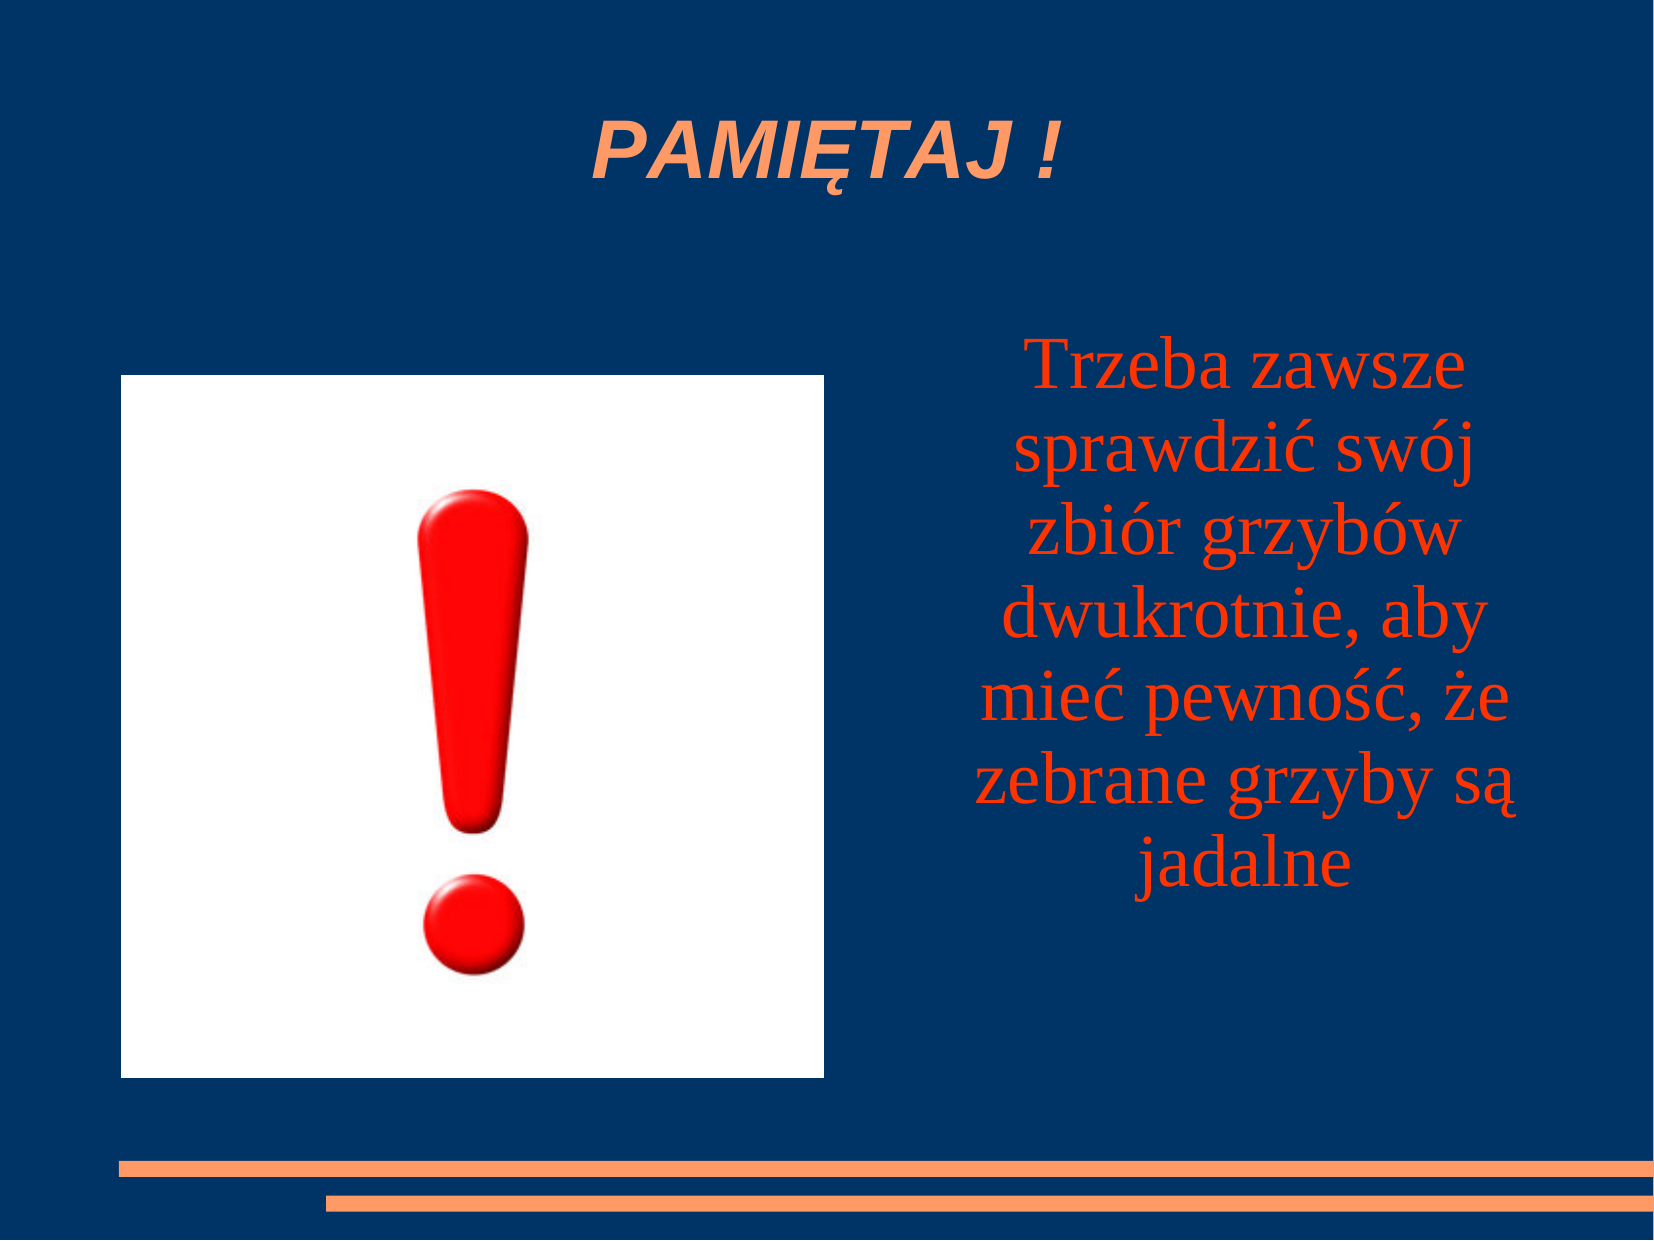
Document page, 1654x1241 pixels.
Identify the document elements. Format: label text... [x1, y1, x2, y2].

picture [121, 375, 824, 1079]
list Trzeba zawsze sprawdzić swój zbiór grzybów dwukrotnie, aby mieć pewność, że zebrane grzyby są jadalne [858, 322, 1562, 1132]
title PAMIĘTAJ ! [121, 46, 1534, 254]
